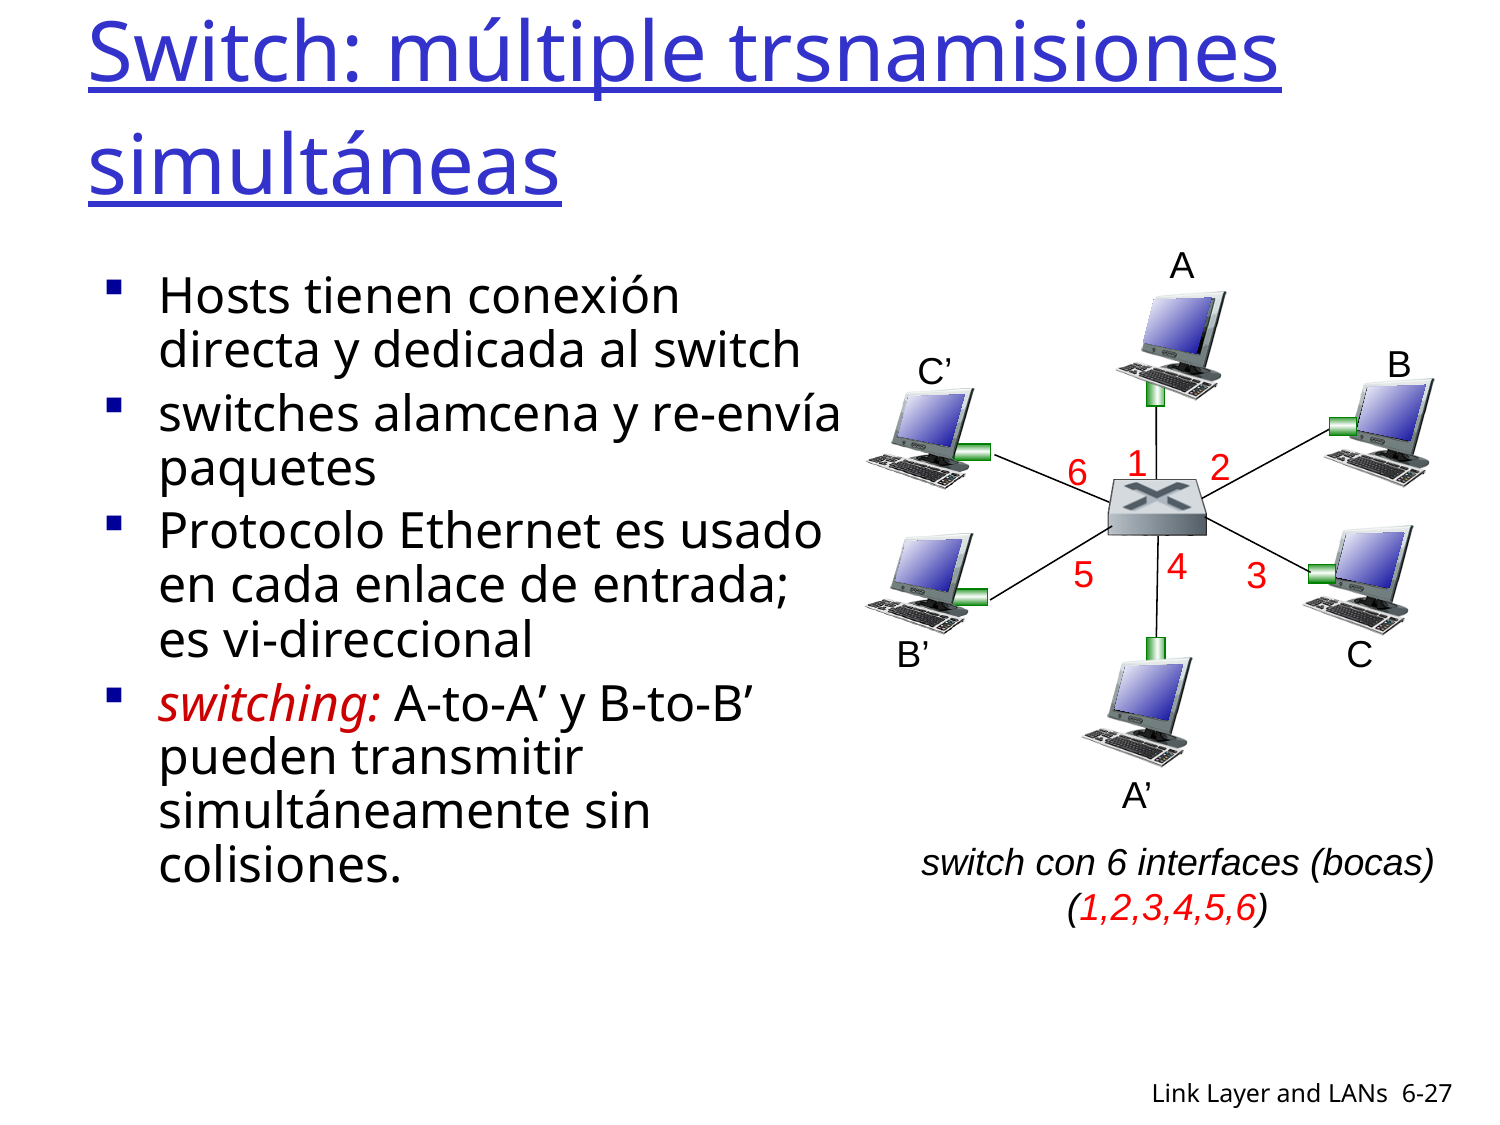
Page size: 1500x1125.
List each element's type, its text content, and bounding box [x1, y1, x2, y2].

text_box [1143, 297, 1212, 354]
text_box [1146, 637, 1165, 652]
text_box B [1393, 354, 1404, 362]
text_box A’ [1107, 775, 1168, 824]
text_box [898, 394, 965, 447]
picture [1088, 286, 1229, 408]
text_box [1329, 384, 1426, 441]
text_box C’ [902, 339, 968, 383]
footer Link Layer and LANs [1045, 1069, 1404, 1110]
text_box B’ [903, 655, 915, 664]
picture [1054, 652, 1195, 775]
picture [1296, 373, 1437, 495]
text_box 4 [1152, 534, 1203, 595]
text_box switch con 6 interfaces (bocas) (1,2,3,4,5,6) [906, 830, 1450, 936]
text_box B’ [881, 642, 945, 683]
text_box C [1331, 643, 1389, 683]
picture [1275, 520, 1416, 643]
text_box B [1372, 332, 1427, 373]
text_box 5 [1058, 542, 1109, 603]
picture [838, 528, 976, 642]
title Switch: múltiple trsnamisiones simultáneas [87, 11, 1363, 200]
text_box [976, 589, 988, 606]
text_box 6 [1052, 440, 1105, 501]
picture [839, 383, 977, 497]
text_box [1308, 532, 1405, 588]
slide_number 6-29 [1387, 1069, 1478, 1115]
text_box B’ [903, 644, 914, 652]
text_box [895, 539, 962, 592]
text_box 2 [1195, 435, 1246, 496]
text_box [977, 444, 991, 461]
picture [1107, 479, 1207, 536]
text_box 3 [1231, 543, 1283, 604]
text_box [1114, 664, 1183, 721]
text_box A [1154, 233, 1210, 286]
text_box 1 [1112, 431, 1163, 492]
text_box B [1393, 365, 1405, 373]
list Hosts tienen conexión directa y dedicada al switch switches alamcena y re-envía paquetes Protocolo Ethernet es usado en cada enlace de entrada; es vi-direccional switching: A-to-A’ y B-to-B’ pueden transmitir simultáneamente sin colisiones. [87, 262, 863, 1025]
